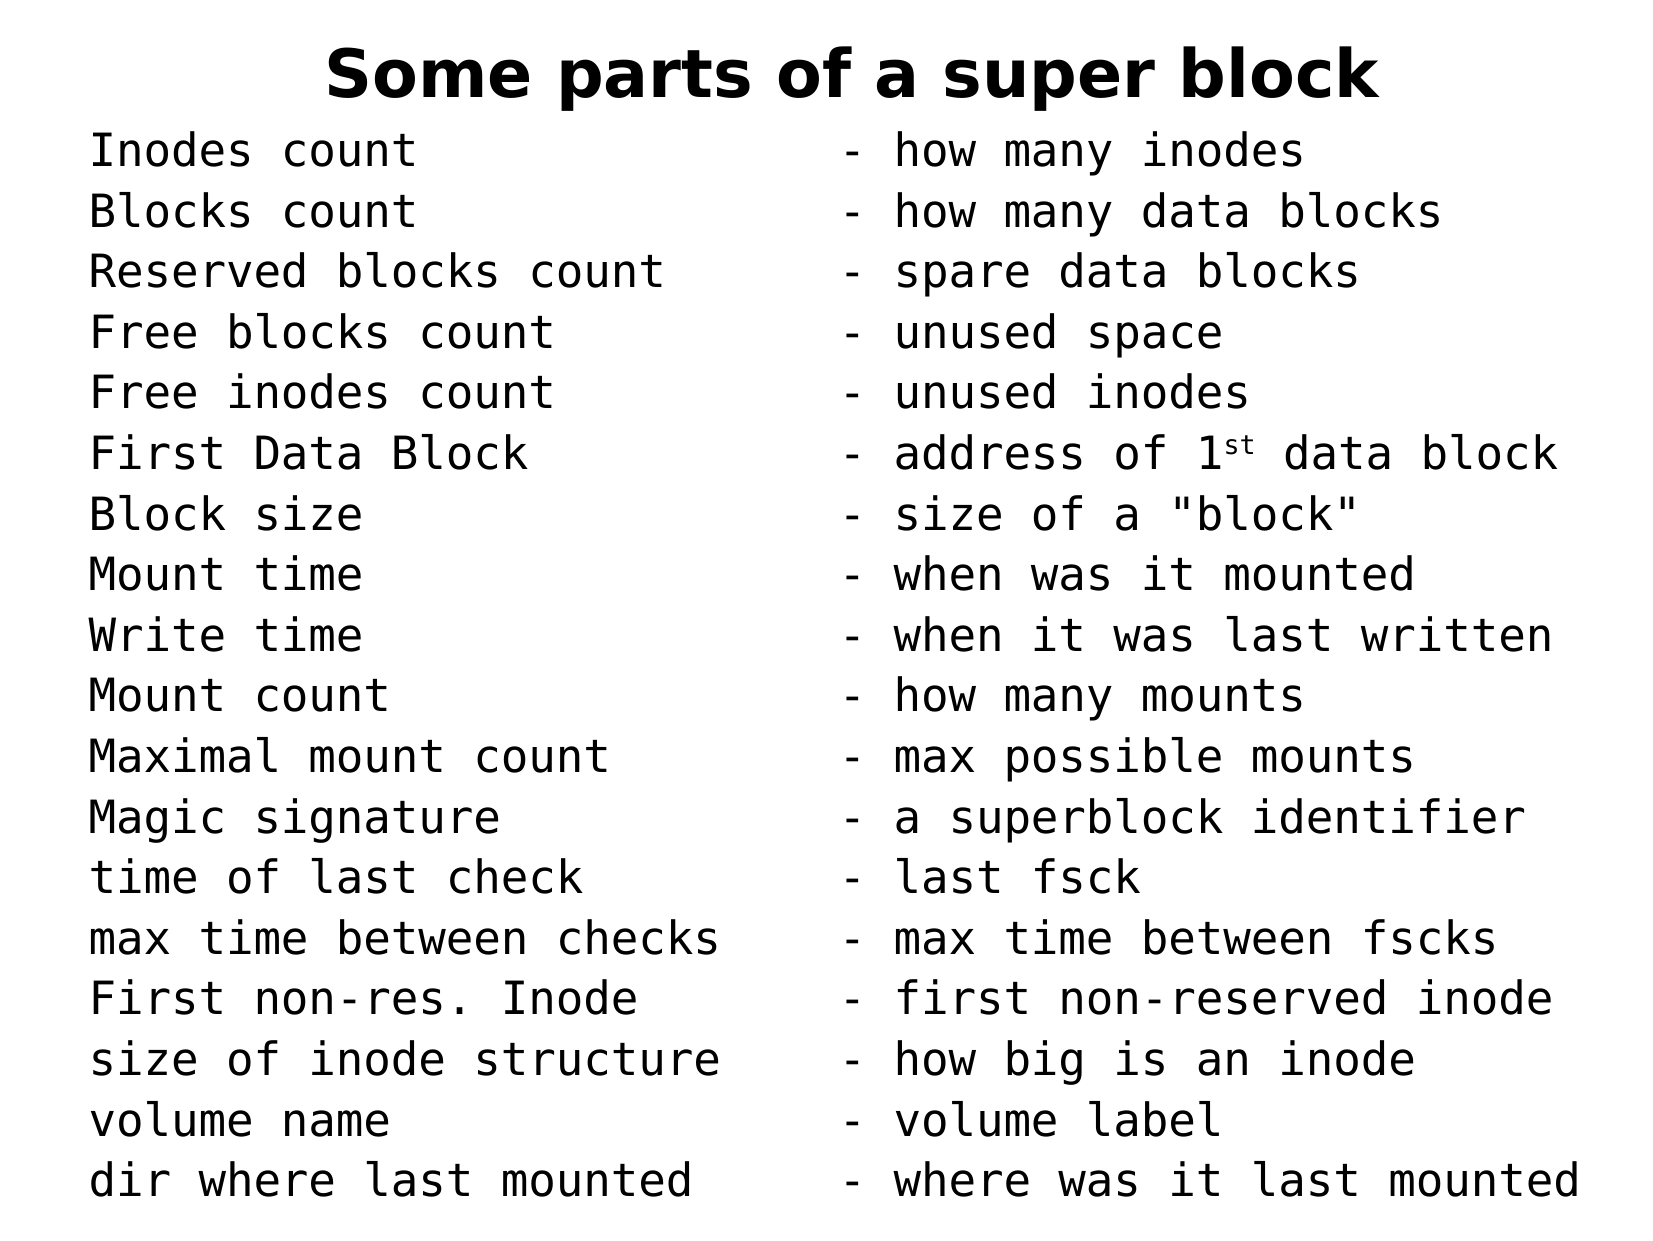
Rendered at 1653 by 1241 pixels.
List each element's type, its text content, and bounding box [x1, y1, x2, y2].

text_box Some parts of a super block Inodes count - how many inodes Blocks count - how many data blocks Reserved blocks count - spare data blocks Free blocks count - unused space Free inodes count - unused inodes First Data Block - address of 1st data block Block size - size of a "block" Mount time - when was it mounted Write time - when it was last written Mount count - how many mounts Maximal mount count - max possible mounts Magic signature - a superblock identifier time of last check - last fsck max time between checks - max time between fscks First non-res. Inode - first non-reserved inode size of inode structure - how big is an inode volume name - volume label dir where last mounted - where was it last mounted [88, 37, 1616, 1208]
